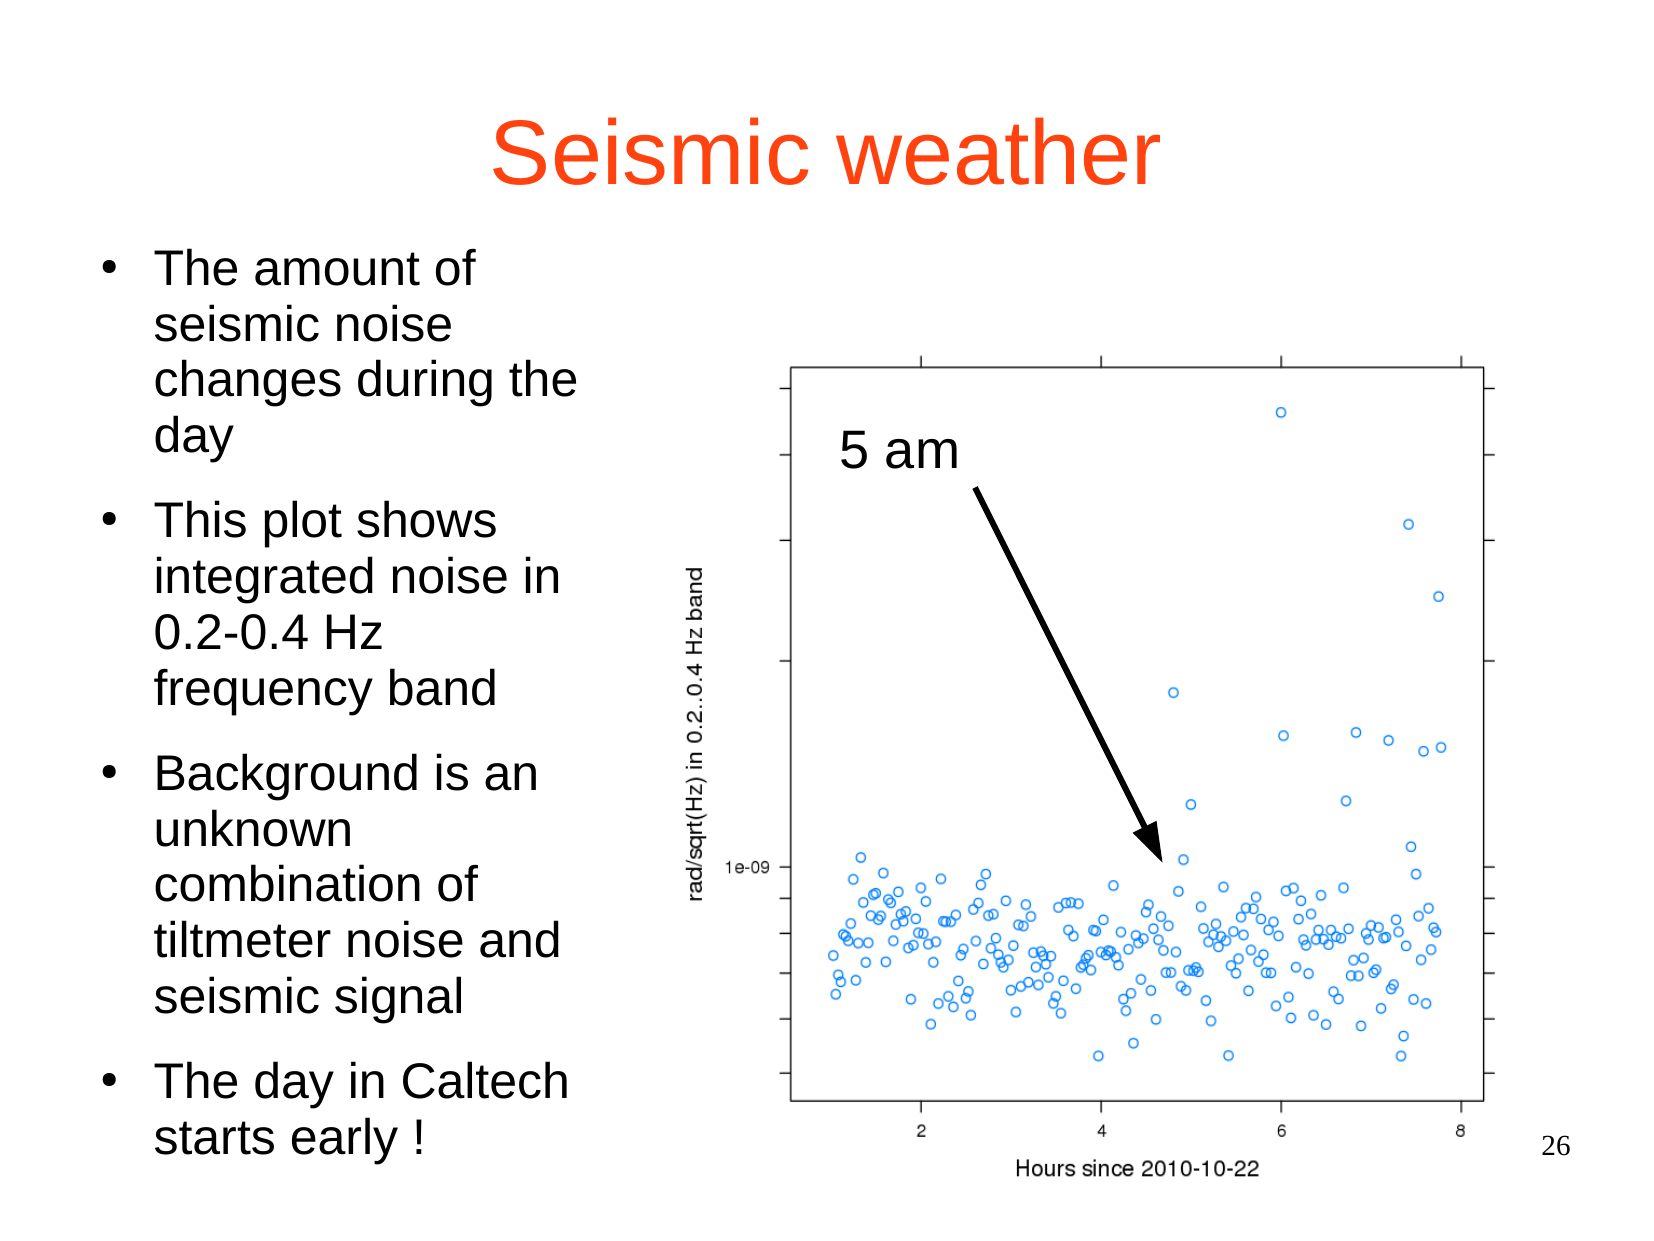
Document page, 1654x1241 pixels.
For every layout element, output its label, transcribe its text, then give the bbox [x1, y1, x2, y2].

title Seismic weather [82, 49, 1571, 257]
text_box 5 am [825, 412, 1088, 488]
picture [675, 299, 1538, 1201]
list The amount of seismic noise changes during the day This plot shows integrated noise in 0.2-0.4 Hz frequency band Background is an unknown combination of tiltmeter noise and seismic signal The day in Caltech starts early ! [82, 240, 601, 1201]
